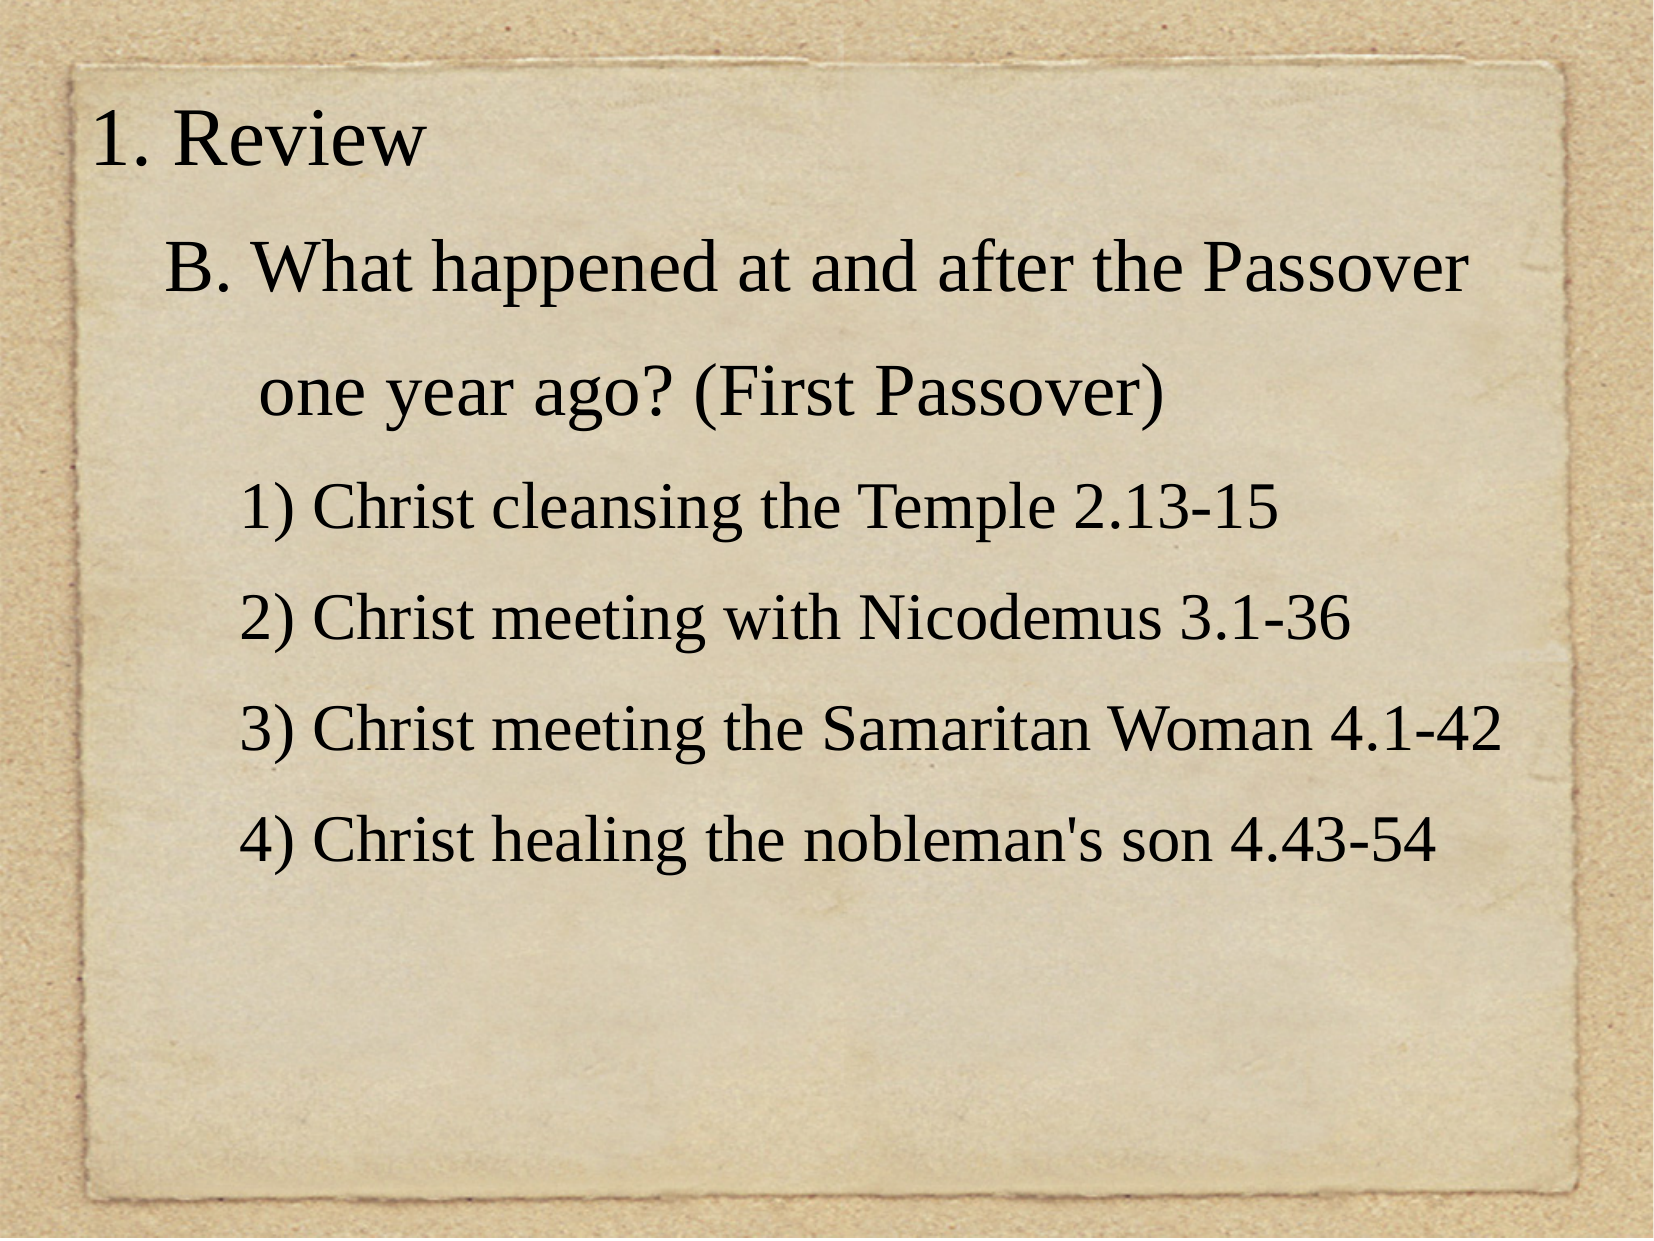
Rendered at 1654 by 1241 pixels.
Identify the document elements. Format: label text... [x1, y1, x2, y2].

picture [0, 0, 1654, 1238]
text_box 1. Review B. What happened at and after the Passover one year ago? (First Passover) 1) Christ cleansing the Temple 2.13-15 2) Christ meeting with Nicodemus 3.1-36 3) Christ meeting the Samaritan Woman 4.1-42 4) Christ healing the nobleman's son 4.43-54 [75, 37, 1576, 1163]
